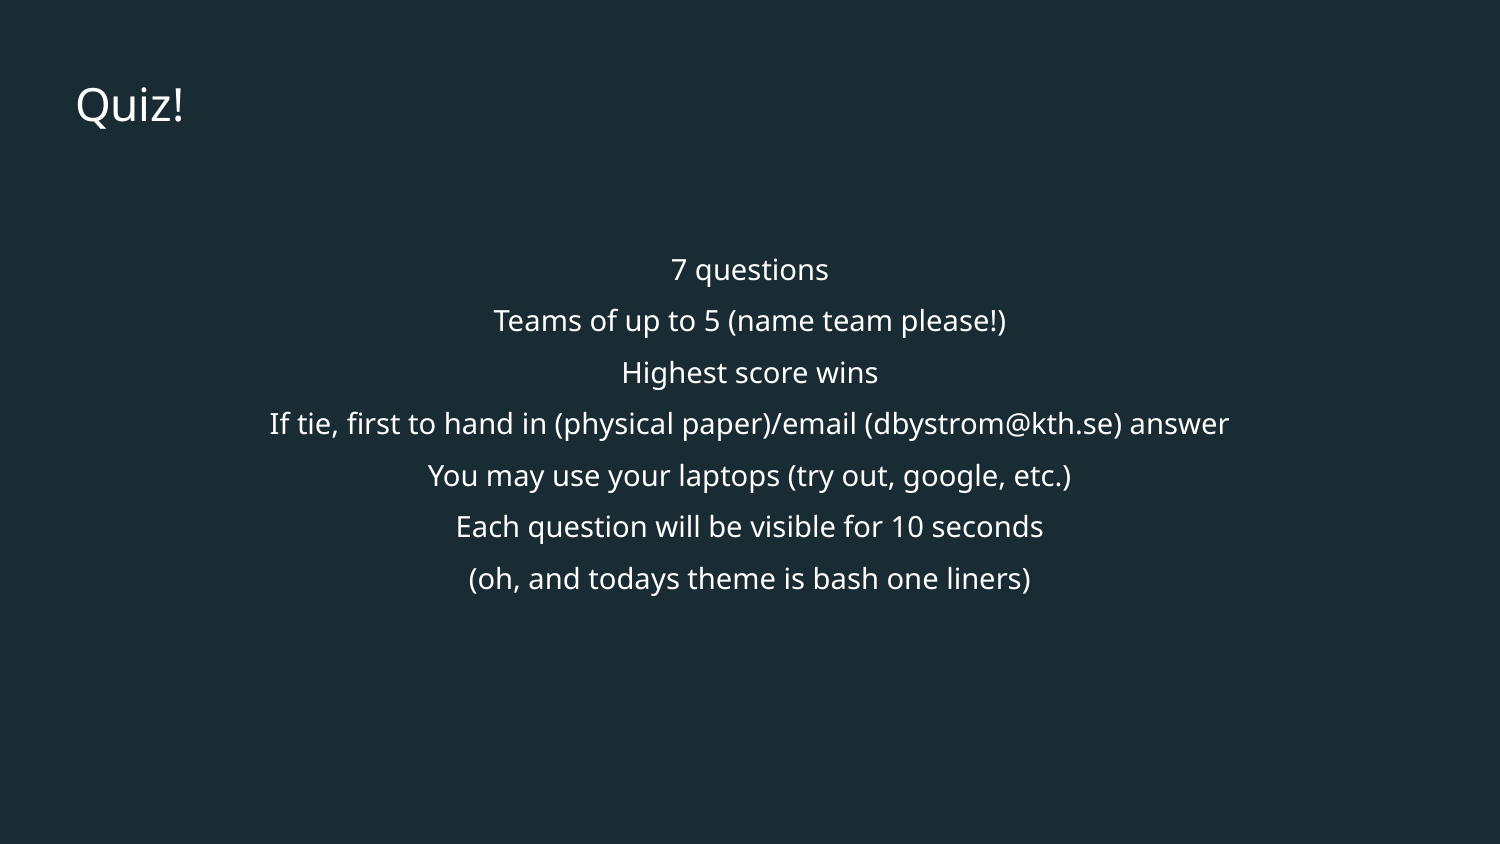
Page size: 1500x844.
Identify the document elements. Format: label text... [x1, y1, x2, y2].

title Quiz! [75, 33, 1425, 175]
list 7 questions Teams of up to 5 (name team please!) Highest score wins If tie, first to hand in (physical paper)/email (dbystrom@kth.se) answer You may use your laptops (try out, google, etc.) Each question will be visible for 10 seconds (oh, and todays theme is bash one liners) [75, 197, 1425, 687]
